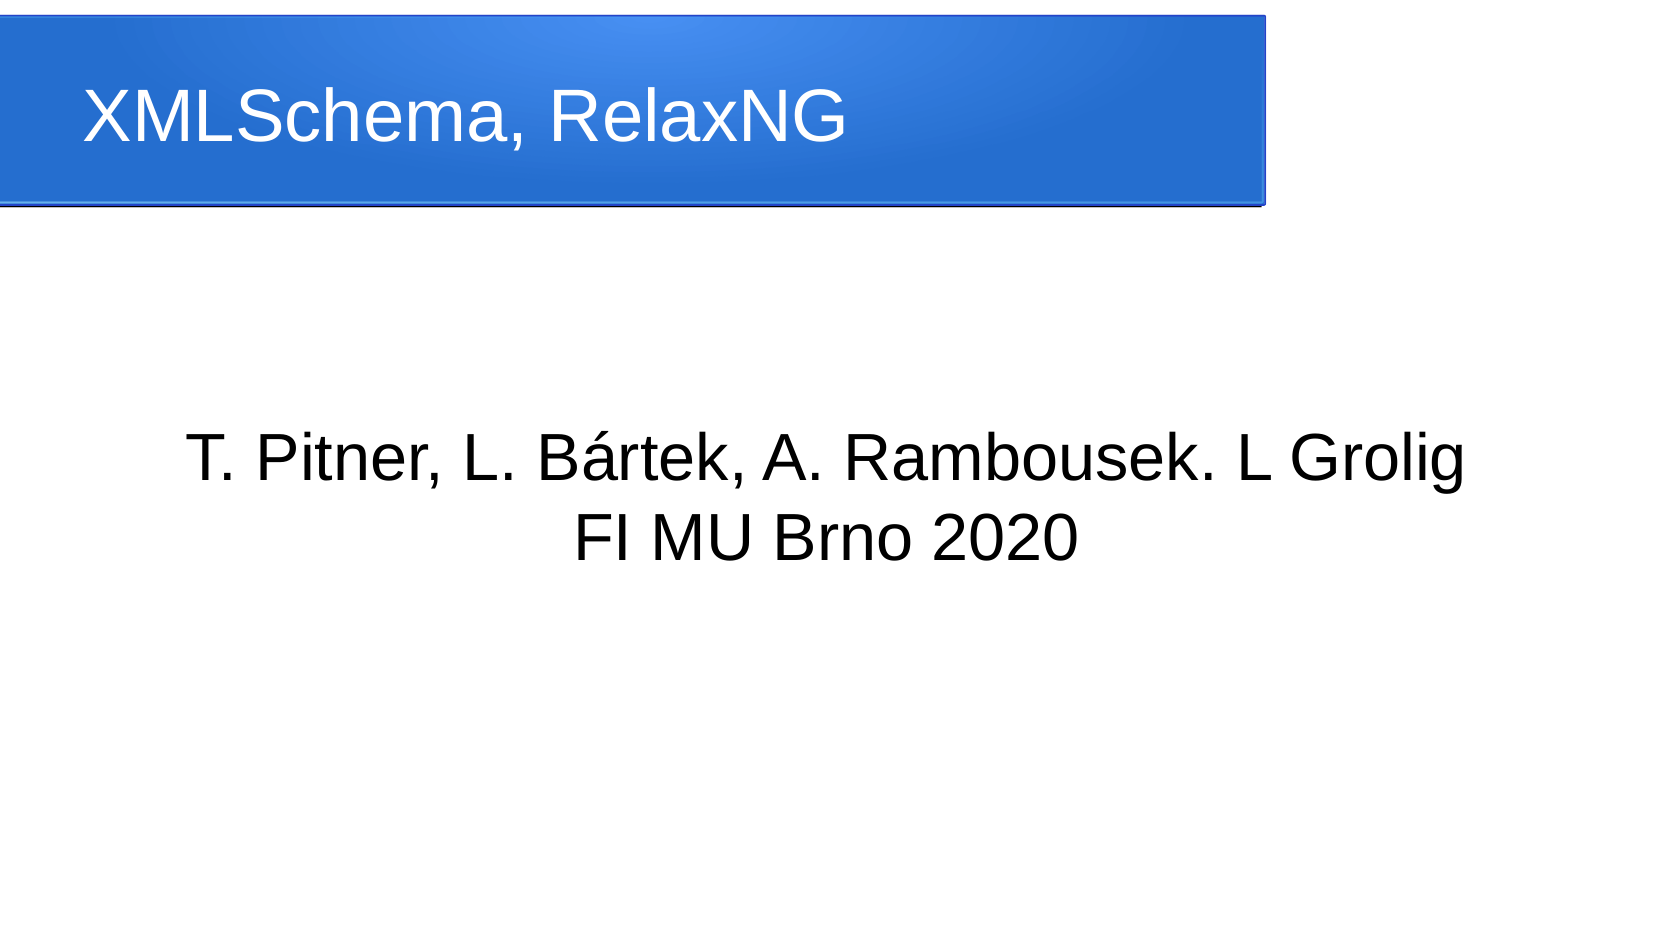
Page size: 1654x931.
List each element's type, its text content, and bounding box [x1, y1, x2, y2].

picture [0, 13, 1269, 211]
text_box T. Pitner, L. Bártek, A. Rambousek. L Grolig FI MU Brno 2020 [82, 224, 1571, 764]
text_box XMLSchema, RelaxNG [82, 35, 1235, 189]
